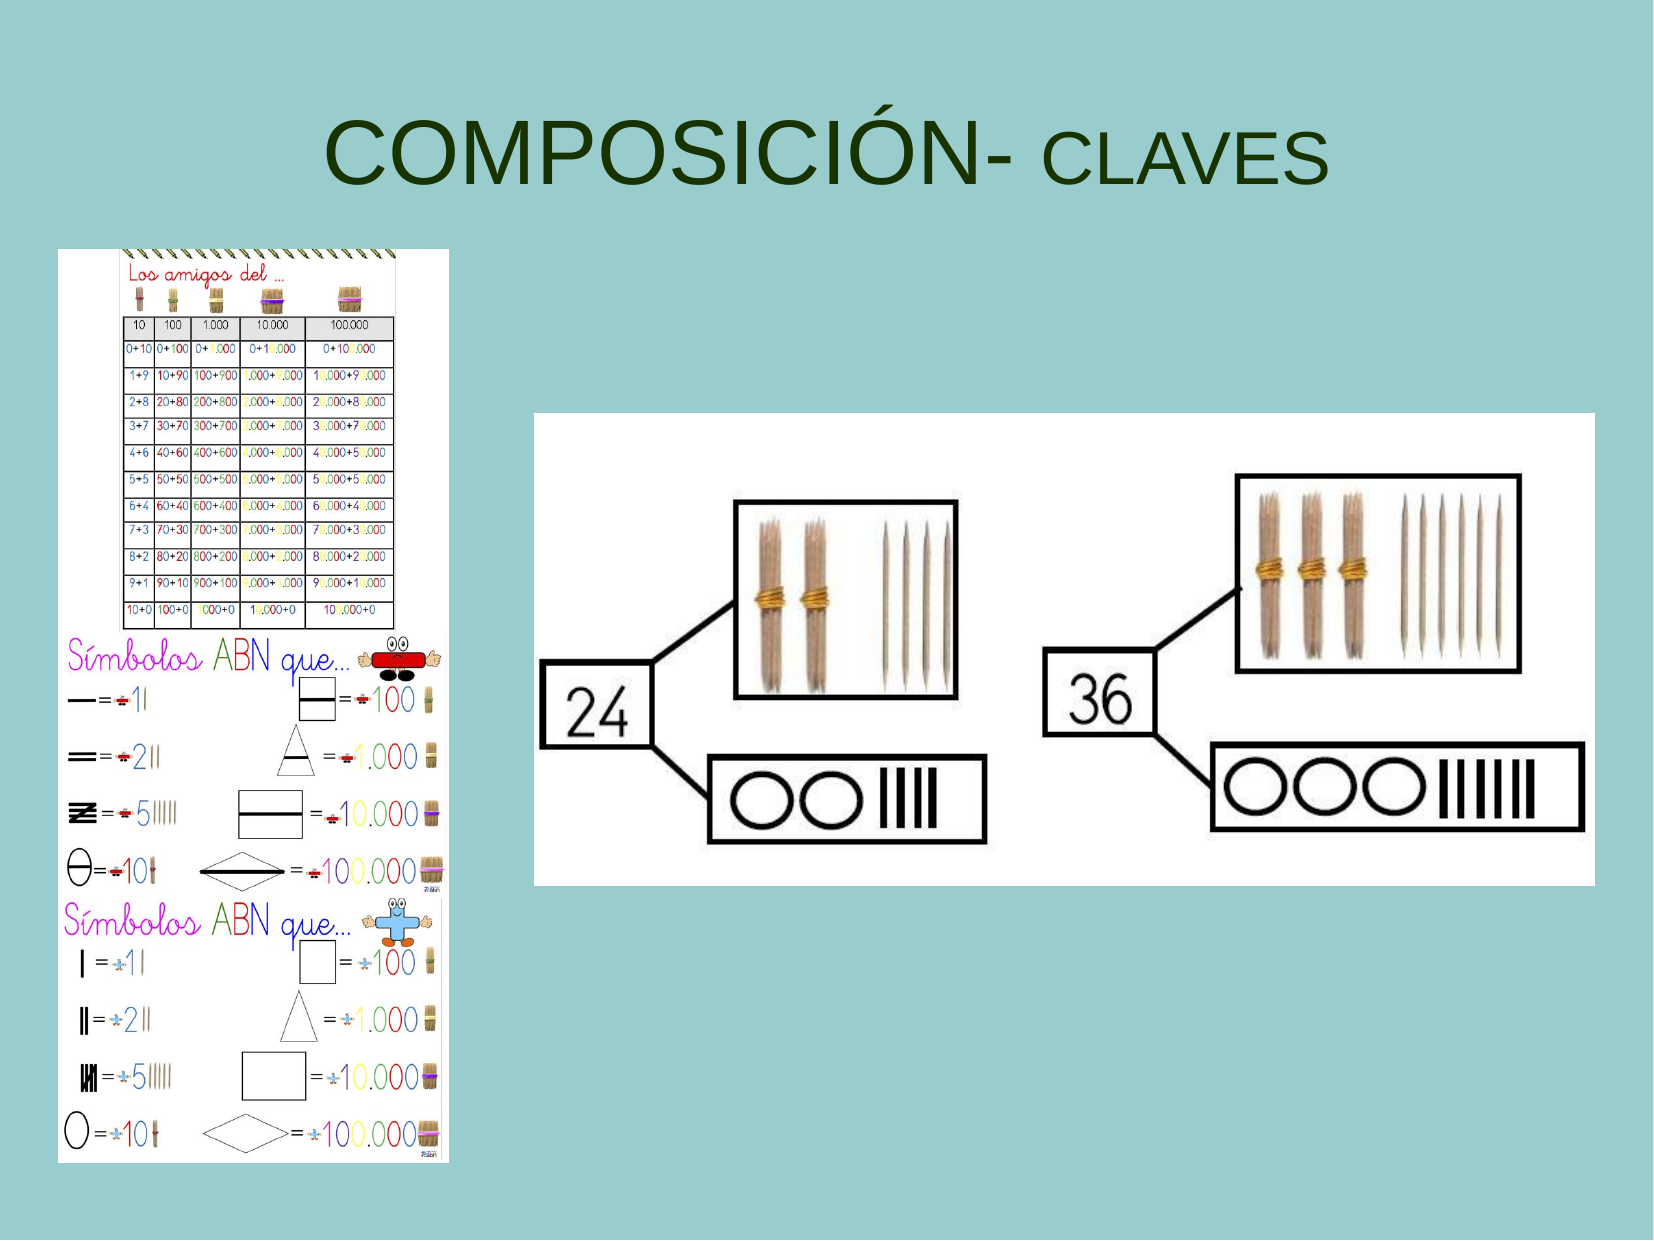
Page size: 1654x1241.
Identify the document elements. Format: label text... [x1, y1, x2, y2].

picture [534, 413, 1595, 886]
title COMPOSICIÓN- CLAVES [82, 49, 1571, 257]
picture [58, 249, 449, 1163]
